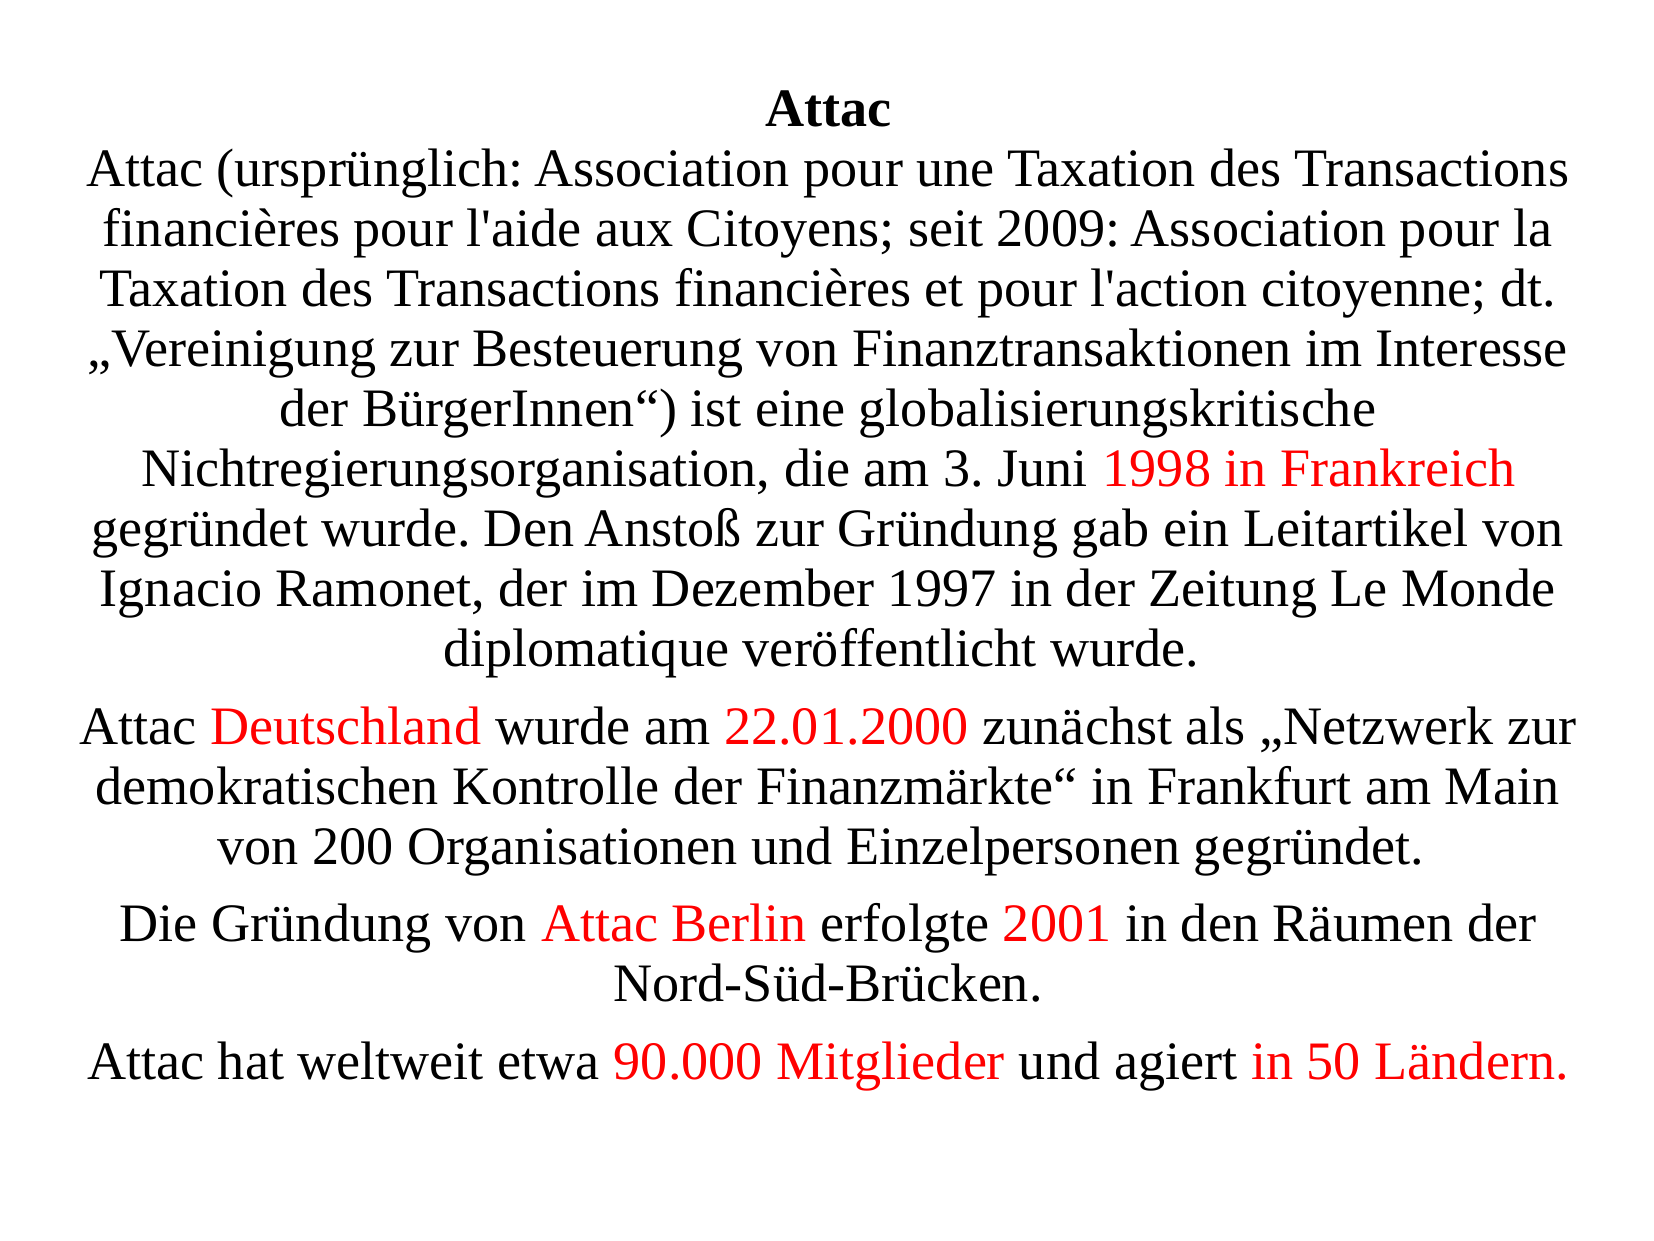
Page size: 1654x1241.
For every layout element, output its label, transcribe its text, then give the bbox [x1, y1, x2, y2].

text_box Attac Attac (ursprünglich: Association pour une Taxation des Transactions financières pour l'aide aux Citoyens; seit 2009: Association pour la Taxation des Transactions financières et pour l'action citoyenne; dt. „Vereinigung zur Besteuerung von Finanztransaktionen im Interesse der BürgerInnen“) ist eine globalisierungskritische Nichtregierungsorganisation, die am 3. Juni 1998 in Frankreich gegründet wurde. Den Anstoß zur Gründung gab ein Leitartikel von Ignacio Ramonet, der im Dezember 1997 in der Zeitung Le Monde diplomatique veröffentlicht wurde. Attac Deutschland wurde am 22.01.2000 zunächst als „Netzwerk zur demokratischen Kontrolle der Finanzmärkte“ in Frankfurt am Main von 200 Organisationen und Einzelpersonen gegründet. Die Gründung von Attac Berlin erfolgte 2001 in den Räumen der Nord-Süd-Brücken. Attac hat weltweit etwa 90.000 Mitglieder und agiert in 50 Ländern. [64, 70, 1601, 1099]
